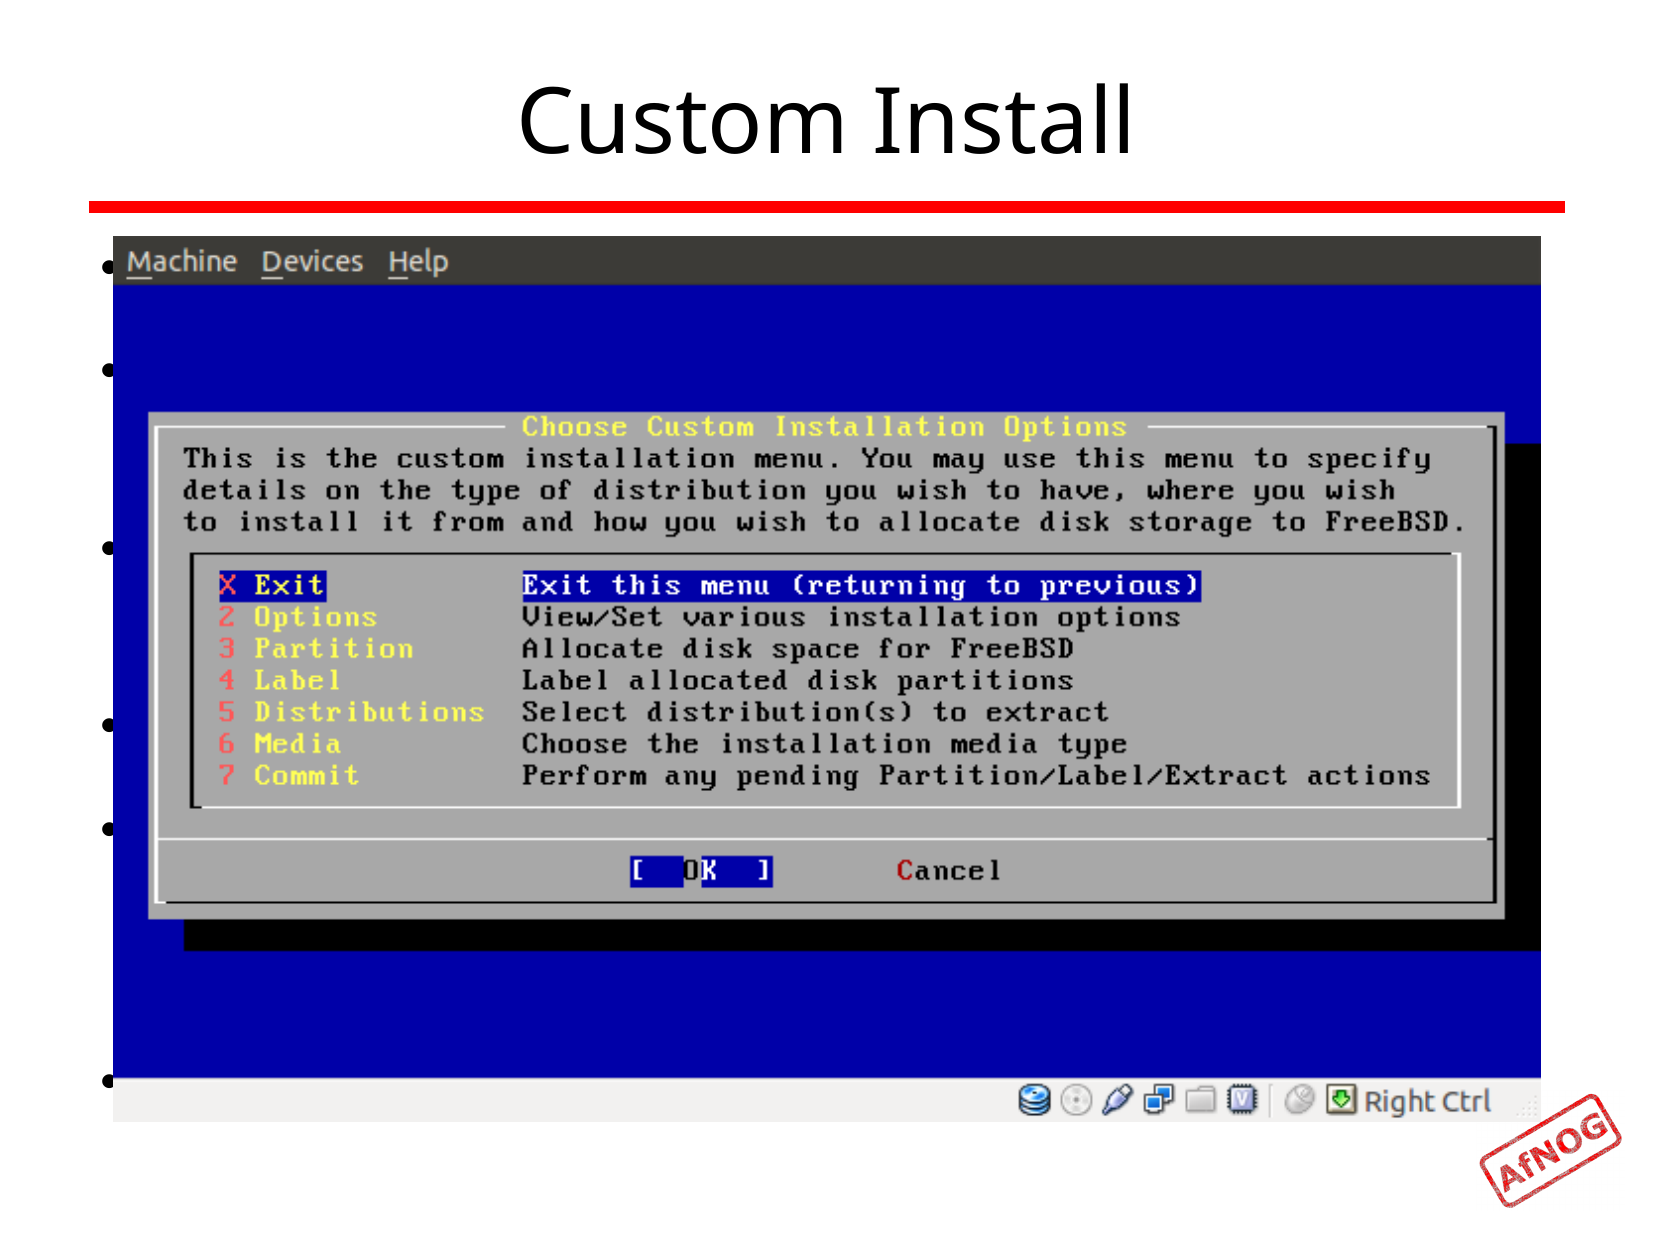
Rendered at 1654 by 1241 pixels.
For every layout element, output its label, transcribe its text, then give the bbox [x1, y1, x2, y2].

list Choose Partition Press A, then Q to use default (whole disk) Choose Standard boot manager Choose Label Choose A (auto defaults) then Q to use default disk layout Choose Distributions [82, 236, 809, 1125]
picture [319, 236, 1572, 1122]
title Custom Install [88, 36, 1565, 200]
picture [1476, 1090, 1625, 1211]
